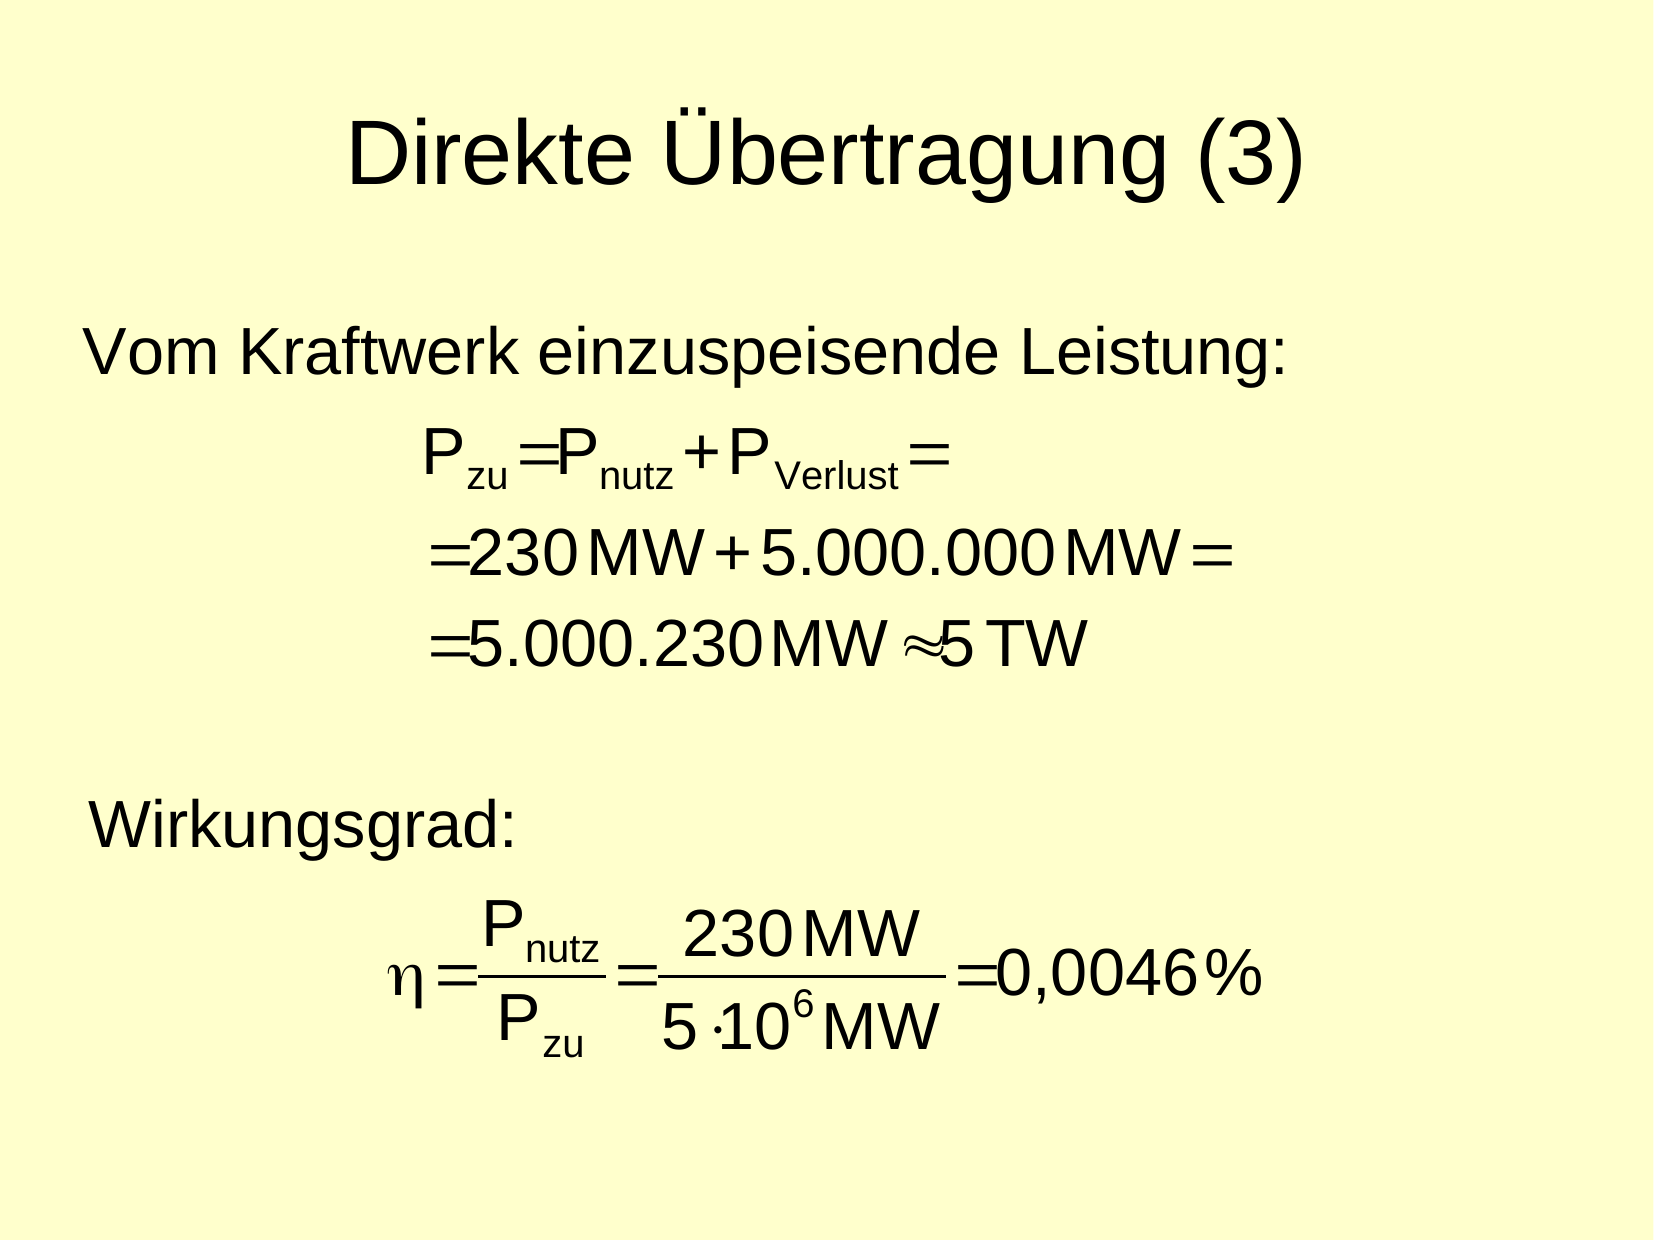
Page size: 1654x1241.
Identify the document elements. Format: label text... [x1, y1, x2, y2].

subtitle Vom Kraftwerk einzuspeisende Leistung: [82, 290, 1571, 414]
title Direkte Übertragung (3) [82, 49, 1571, 257]
chart [385, 885, 1268, 1066]
text_box Wirkungsgrad: [88, 762, 1577, 886]
chart [421, 413, 1233, 682]
